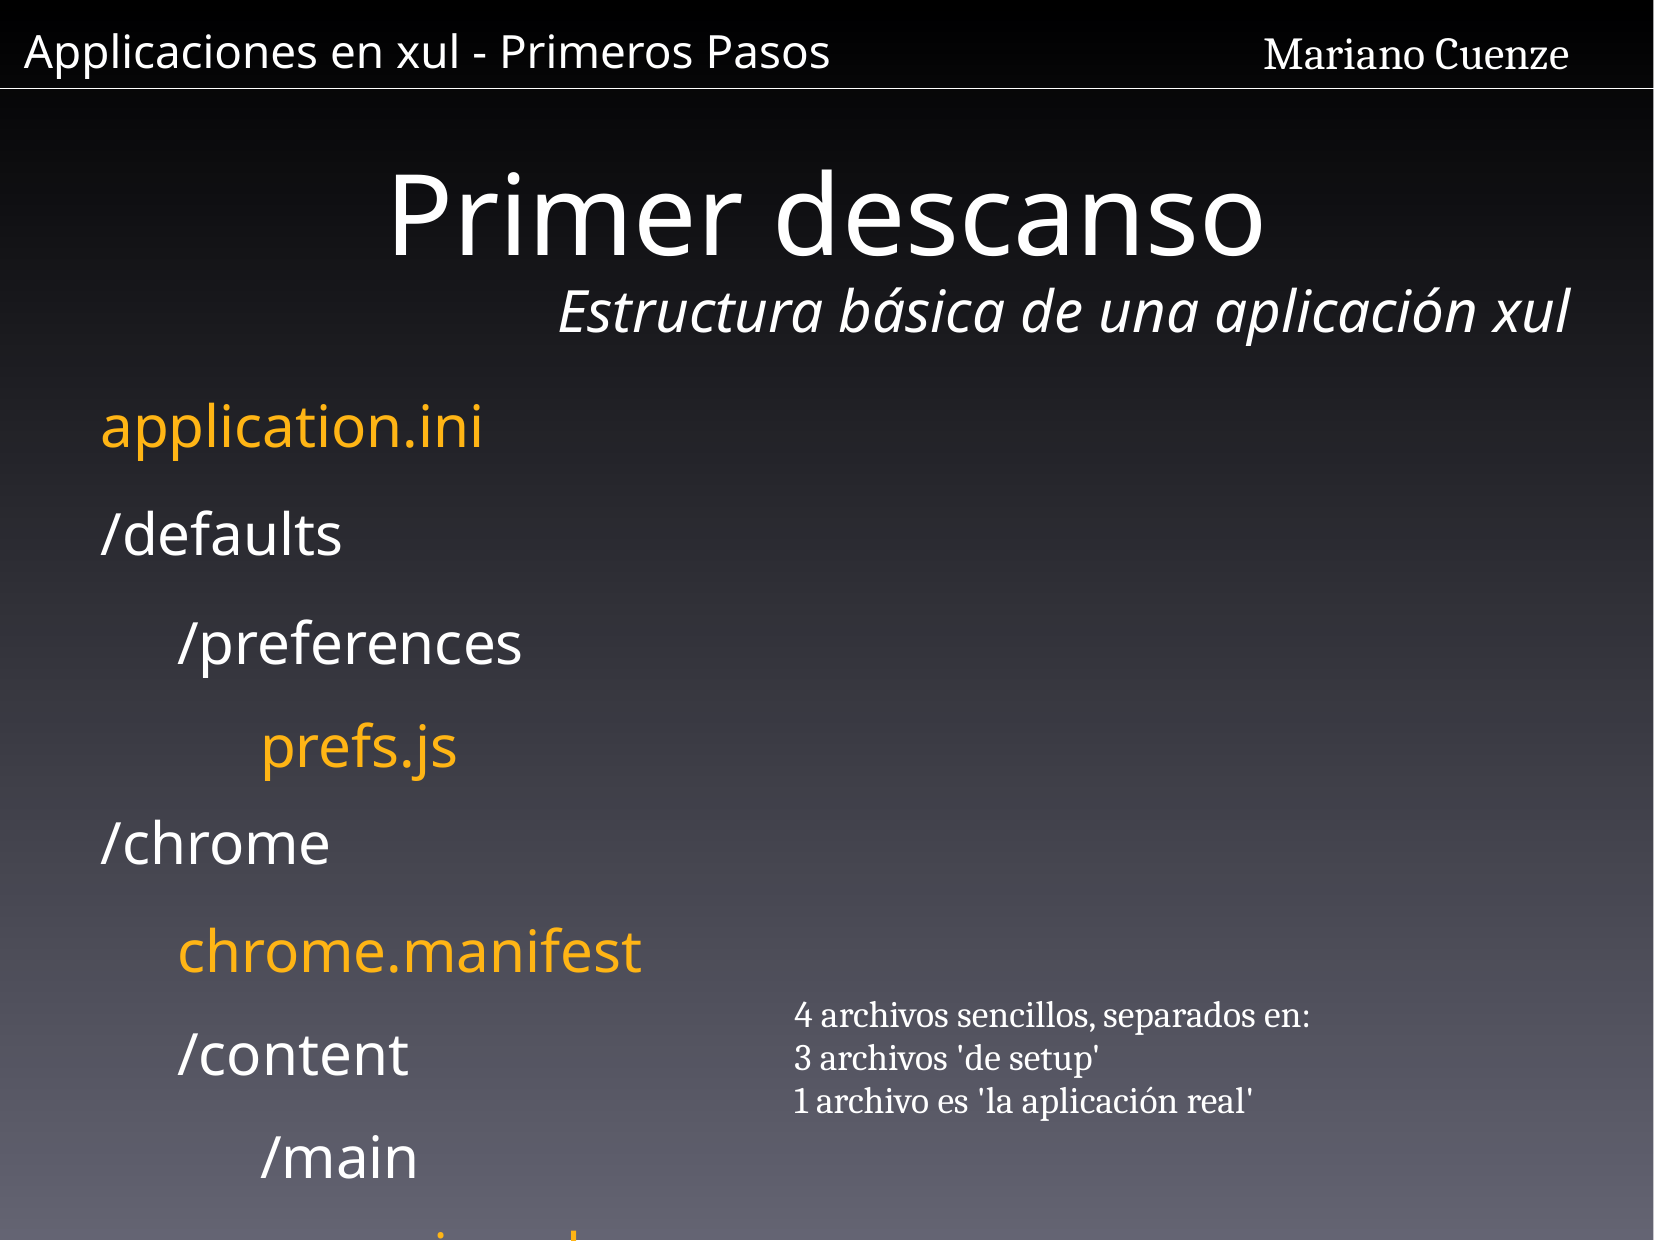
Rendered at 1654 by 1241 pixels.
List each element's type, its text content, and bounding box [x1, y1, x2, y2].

text_box Applicaciones en xul - Primeros Pasos [9, 11, 899, 80]
list application.ini /defaults /preferences prefs.js /chrome chrome.manifest /content /main main.xul [82, 384, 1571, 1190]
title Estructura básica de una aplicación xul [82, 265, 1571, 355]
text_box Mariano Cuenze [1249, 20, 1648, 88]
text_box 4 archivos sencillos, separados en: 3 archivos 'de setup' 1 archivo es 'la aplicación real' [779, 986, 1565, 1132]
title Primer descanso [82, 108, 1571, 265]
